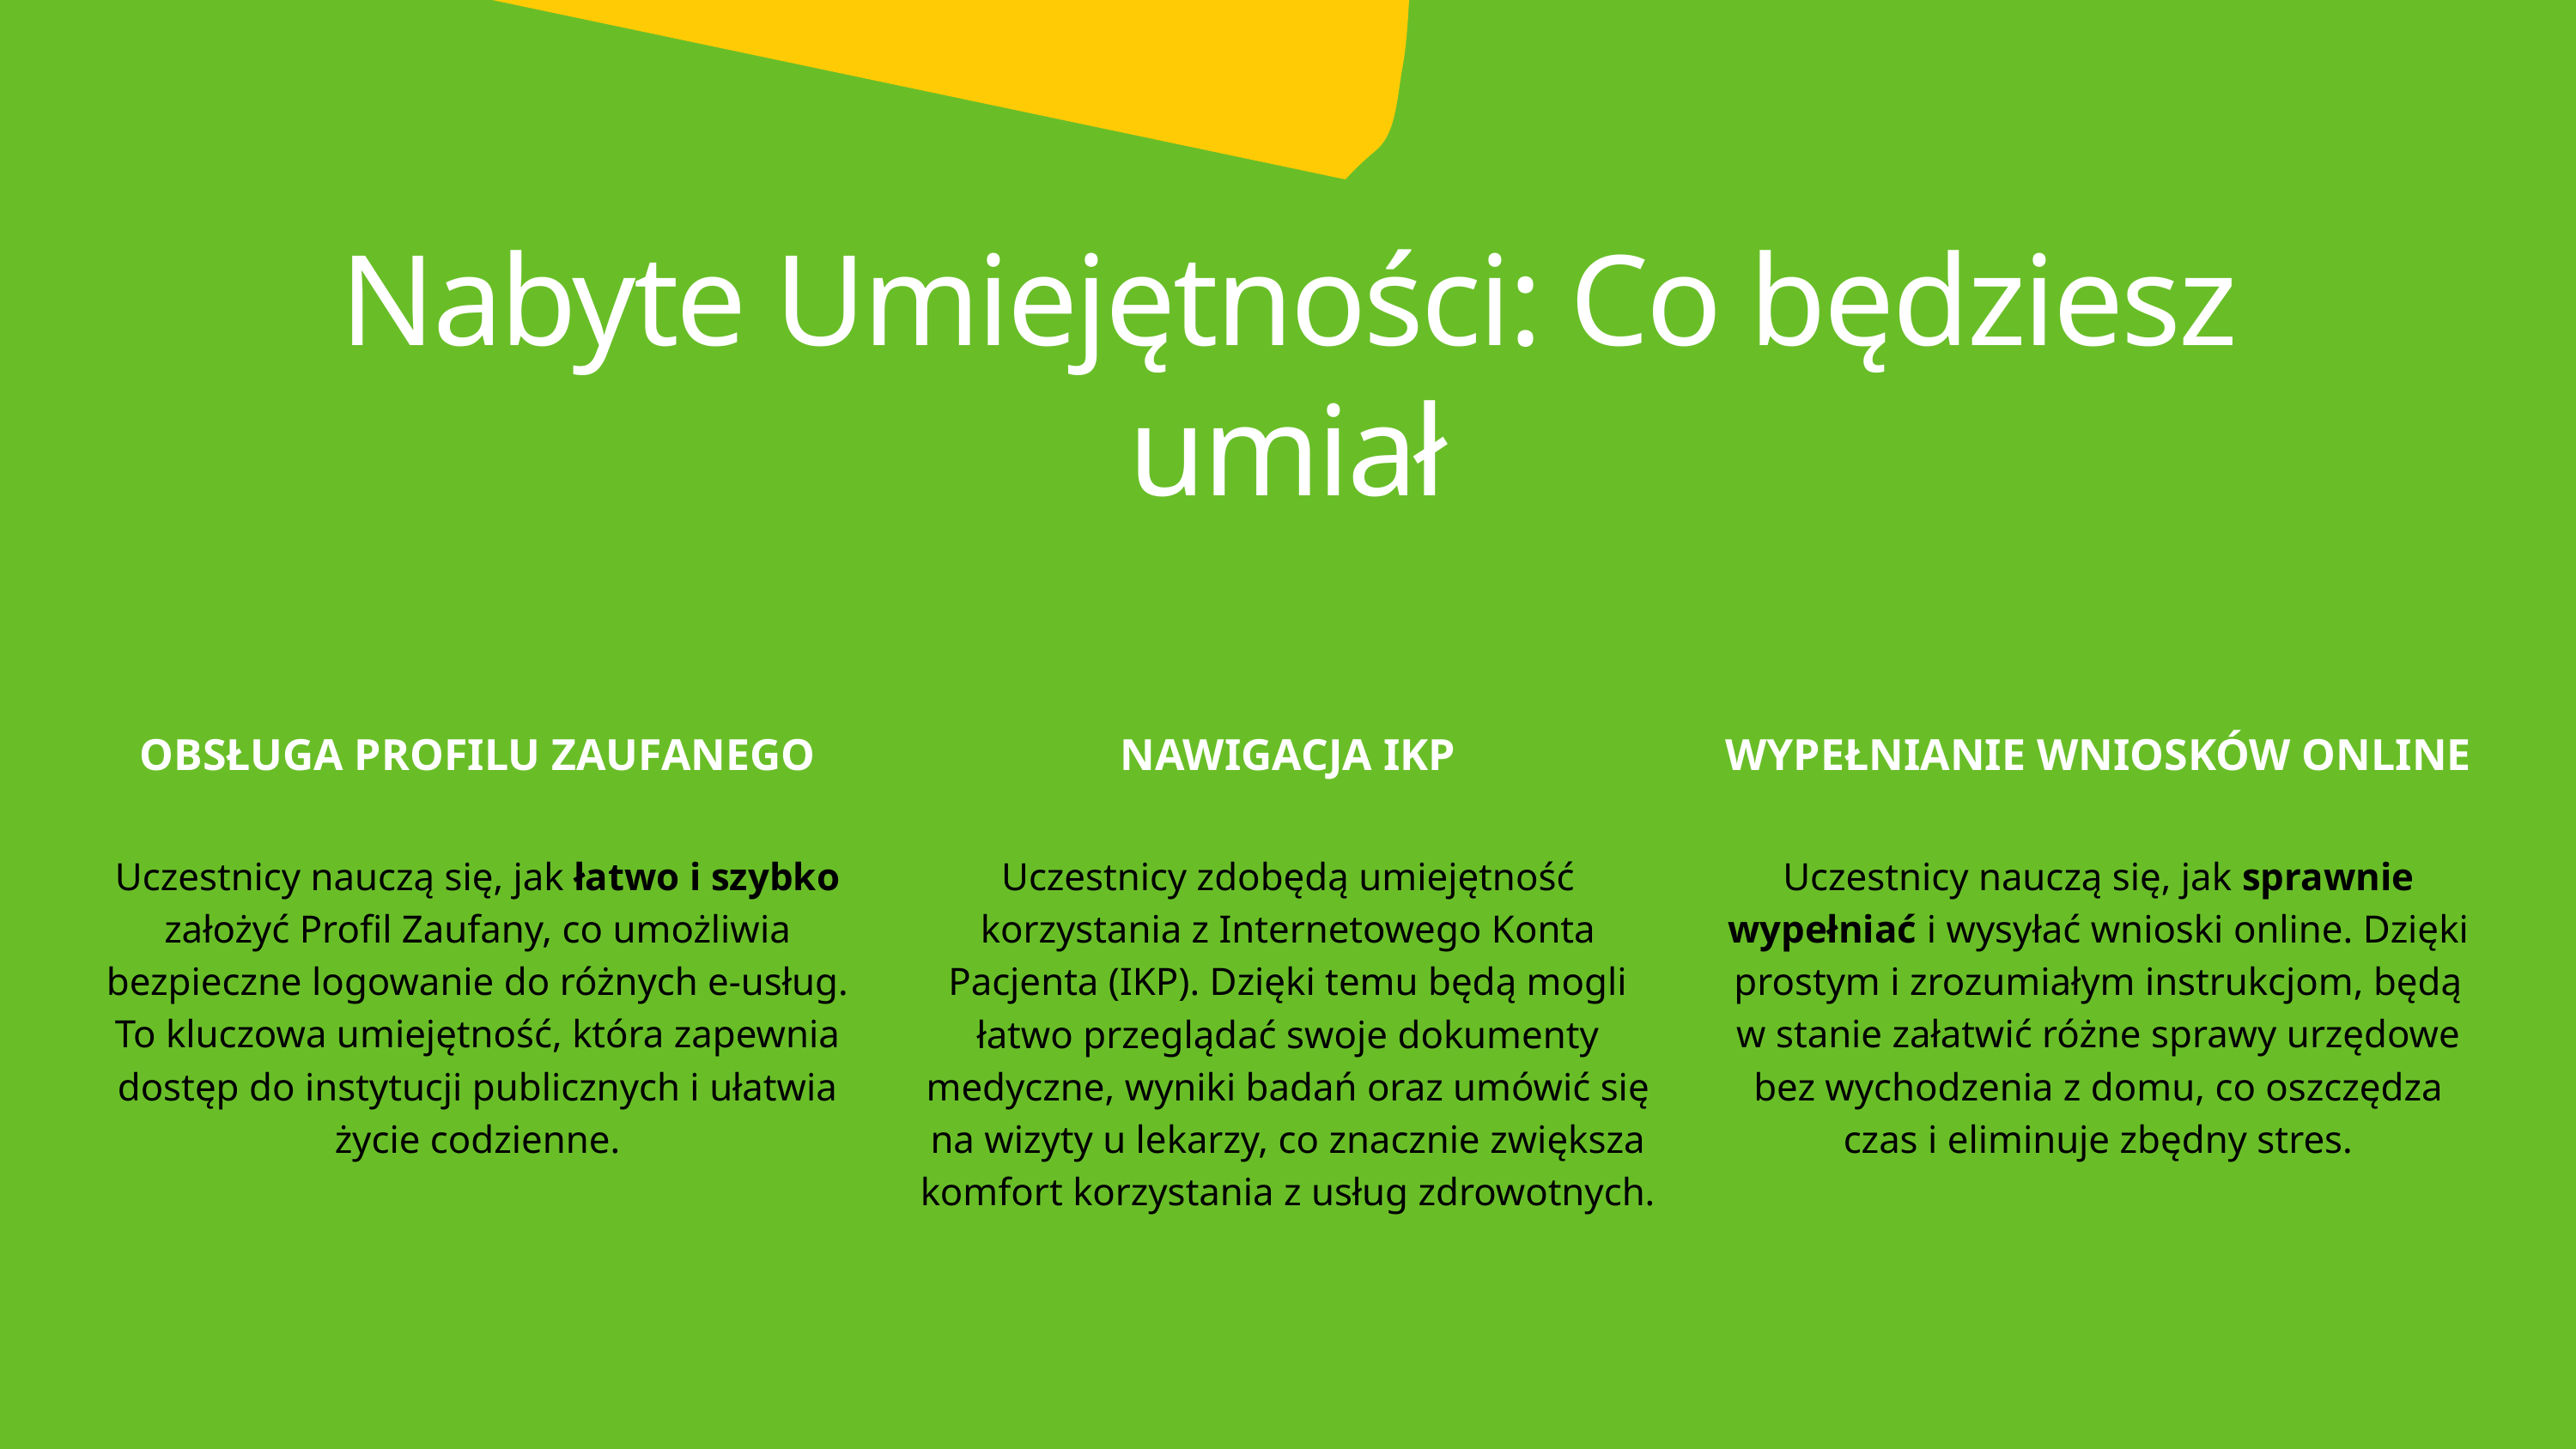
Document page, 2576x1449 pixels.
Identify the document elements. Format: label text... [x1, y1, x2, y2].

text_box [492, 0, 2324, 220]
text_box Nabyte Umiejętności: Co będziesz umiał [296, 220, 2280, 521]
text_box OBSŁUGA PROFILU ZAUFANEGO [94, 718, 861, 779]
text_box Uczestnicy zdobędą umiejętność korzystania z Internetowego Konta Pacjenta (IKP). Dzięki temu będą mogli łatwo przeglądać swoje dokumenty medyczne, wyniki badań oraz umówić się na wizyty u lekarzy, co znacznie zwiększa komfort korzystania z usług zdrowotnych. [904, 845, 1672, 1214]
text_box Uczestnicy nauczą się, jak sprawnie wypełniać i wysyłać wnioski online. Dzięki prostym i zrozumiałym instrukcjom, będą w stanie załatwić różne sprawy urzędowe bez wychodzenia z domu, co oszczędza czas i eliminuje zbędny stres. [1714, 845, 2482, 1161]
text_box WYPEŁNIANIE WNIOSKÓW ONLINE [1714, 718, 2482, 779]
text_box NAWIGACJA IKP [904, 718, 1672, 779]
text_box Uczestnicy nauczą się, jak łatwo i szybko założyć Profil Zaufany, co umożliwia bezpieczne logowanie do różnych e-usług. To kluczowa umiejętność, która zapewnia dostęp do instytucji publicznych i ułatwia życie codzienne. [94, 845, 861, 1161]
